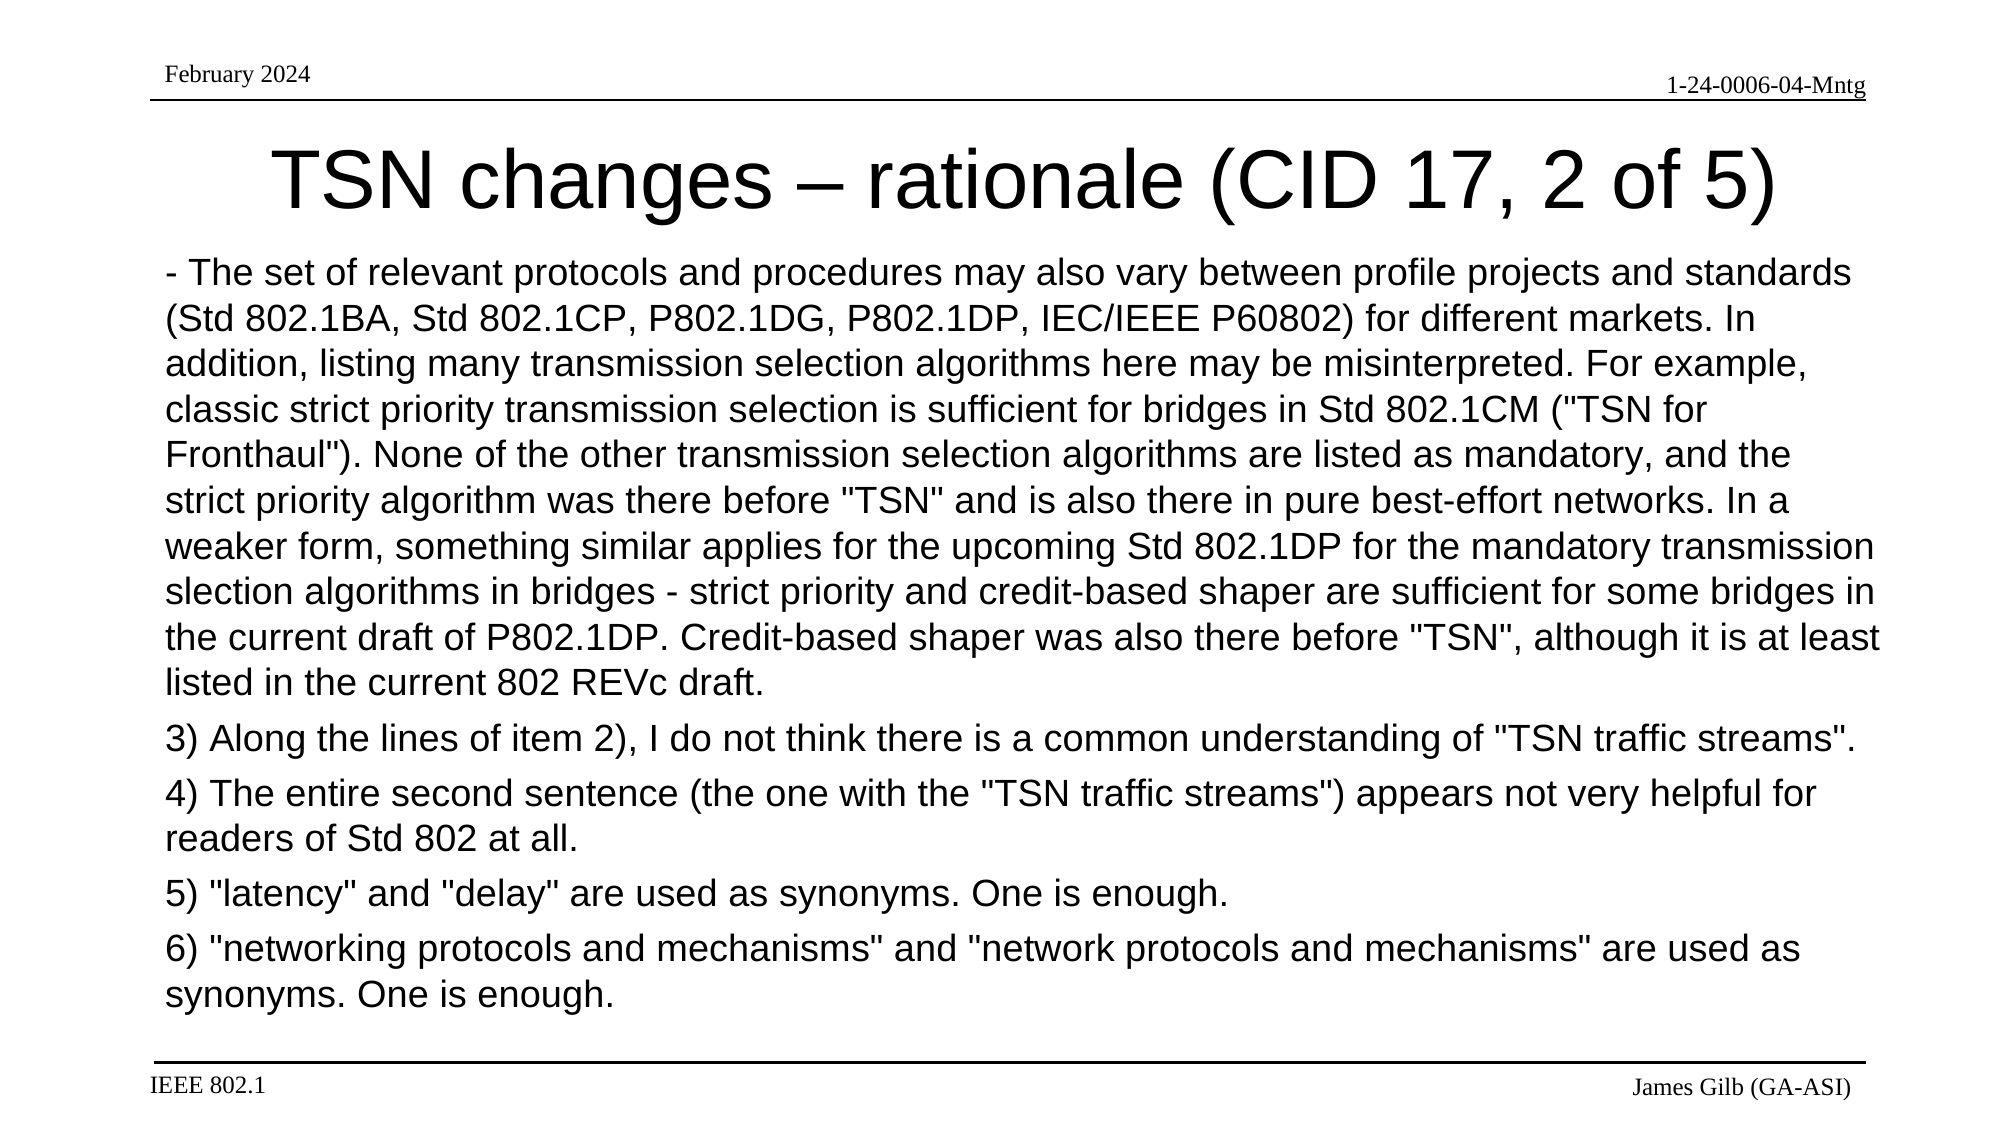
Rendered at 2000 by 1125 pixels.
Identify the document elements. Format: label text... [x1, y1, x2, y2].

list - The set of relevant protocols and procedures may also vary between profile projects and standards (Std 802.1BA, Std 802.1CP, P802.1DG, P802.1DP, IEC/IEEE P60802) for different markets. In addition, listing many transmission selection algorithms here may be misinterpreted. For example, classic strict priority transmission selection is sufficient for bridges in Std 802.1CM ("TSN for Fronthaul"). None of the other transmission selection algorithms are listed as mandatory, and the strict priority algorithm was there before "TSN" and is also there in pure best-effort networks. In a weaker form, something similar applies for the upcoming Std 802.1DP for the mandatory transmission slection algorithms in bridges - strict priority and credit-based shaper are sufficient for some bridges in the current draft of P802.1DP. Credit-based shaper was also there before "TSN", although it is at least listed in the current 802 REVc draft. 3) Along the lines of item 2), I do not think there is a common understanding of "TSN traffic streams". 4) The entire second sentence (the one with the "TSN traffic streams") appears not very helpful for readers of Std 802 at all. 5) "latency" and "delay" are used as synonyms. One is enough. 6) "networking protocols and mechanisms" and "network protocols and mechanisms" are used as synonyms. One is enough. [149, 239, 1900, 1051]
title TSN changes – rationale (CID 17, 2 of 5) [150, 112, 1900, 238]
